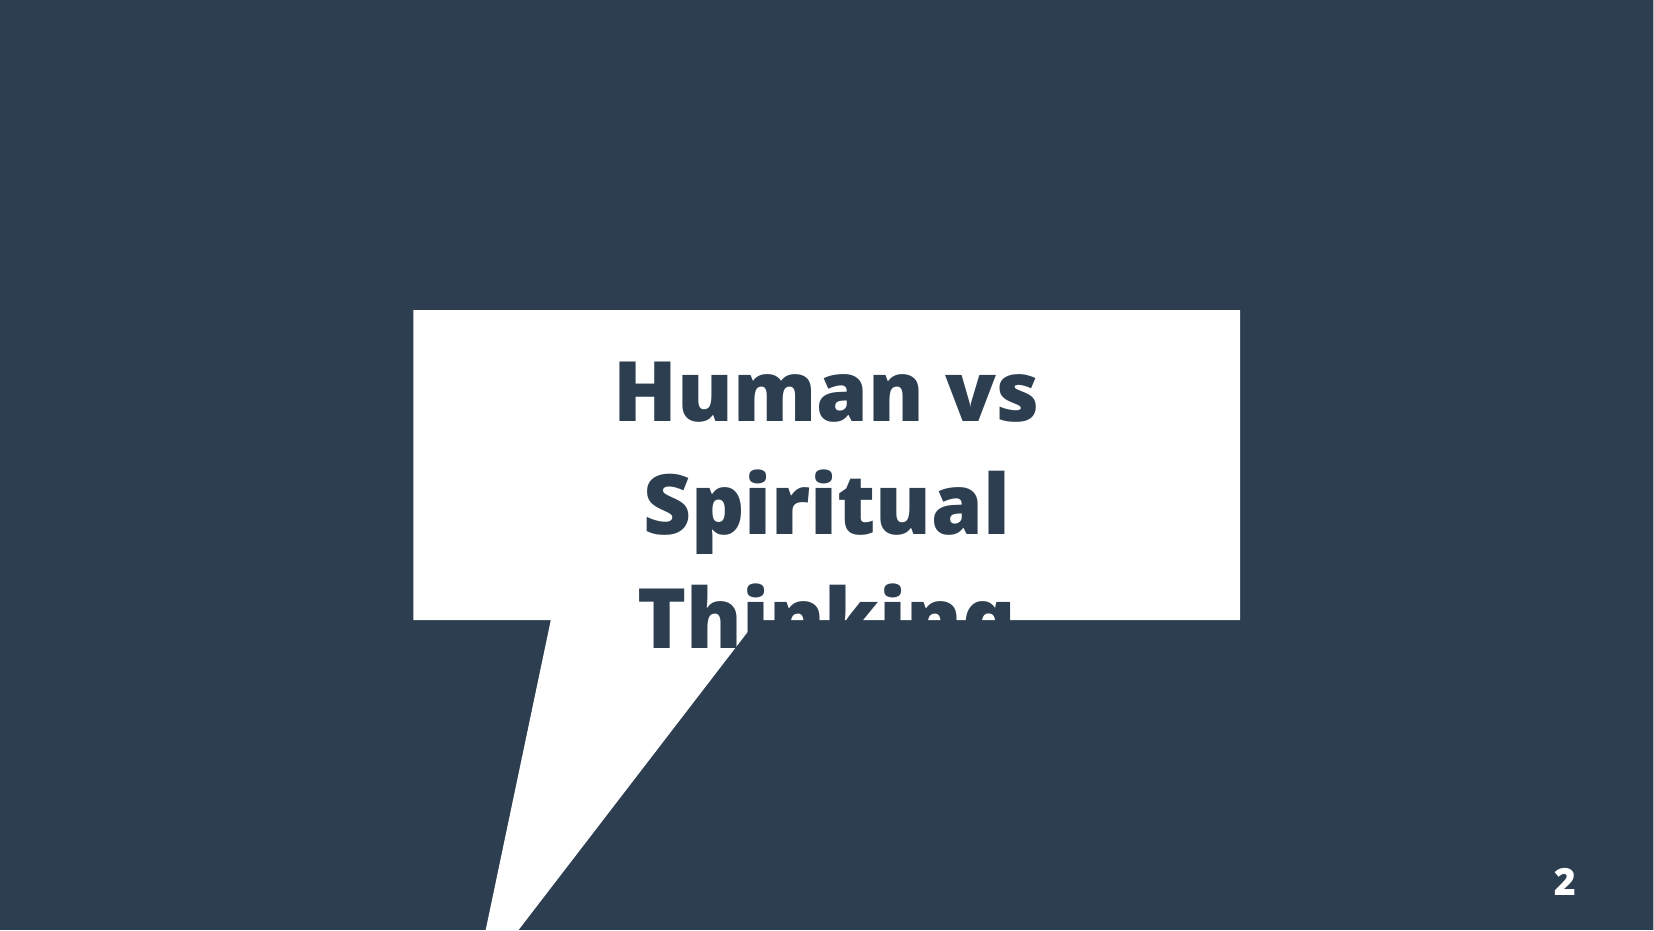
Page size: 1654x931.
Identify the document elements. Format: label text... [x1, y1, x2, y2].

title Human vs Spiritual Thinking [442, 332, 1211, 598]
